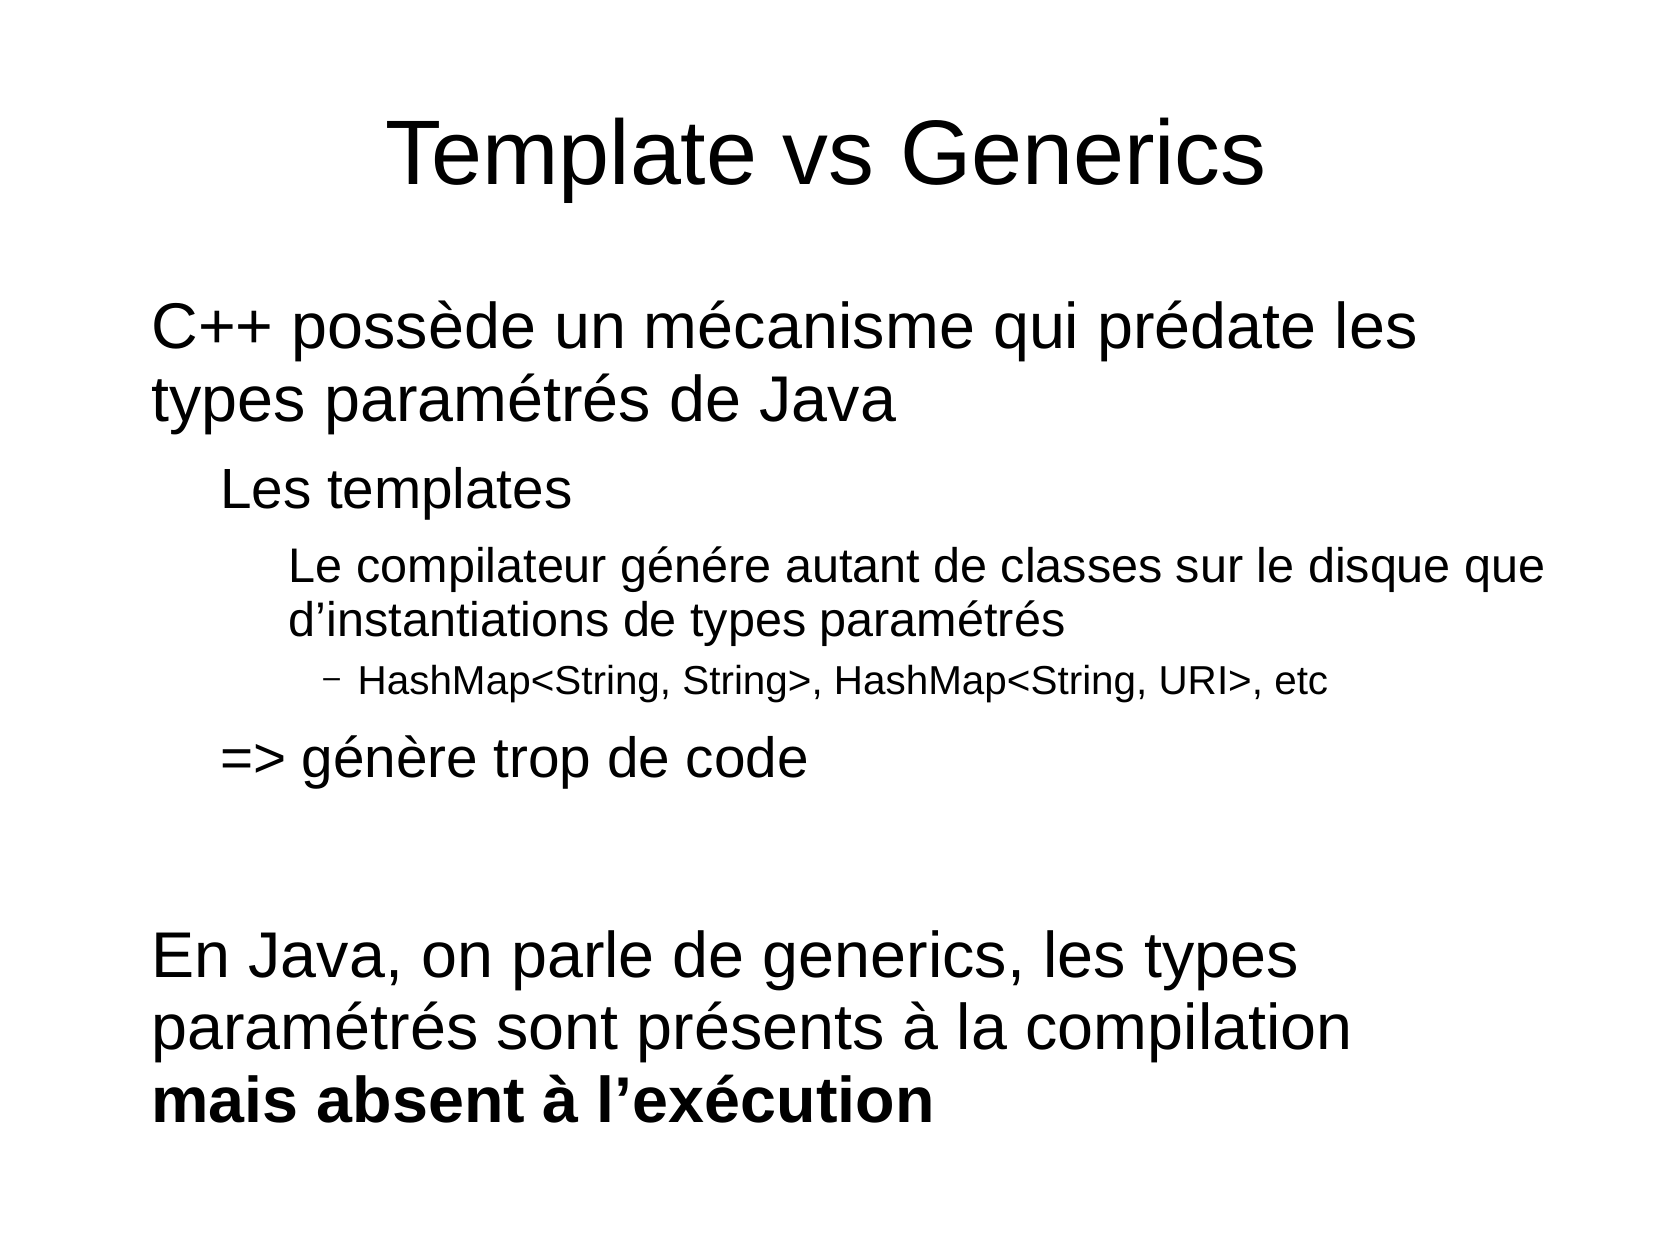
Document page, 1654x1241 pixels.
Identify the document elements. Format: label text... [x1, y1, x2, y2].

title Template vs Generics [82, 49, 1571, 257]
list C++ possède un mécanisme qui prédate les types paramétrés de Java Les templates Le compilateur génére autant de classes sur le disque que d’instantiations de types paramétrés HashMap<String, String>, HashMap<String, URI>, etc => génère trop de code En Java, on parle de generics, les types paramétrés sont présents à la compilation mais absent à l’exécution [82, 290, 1571, 1141]
